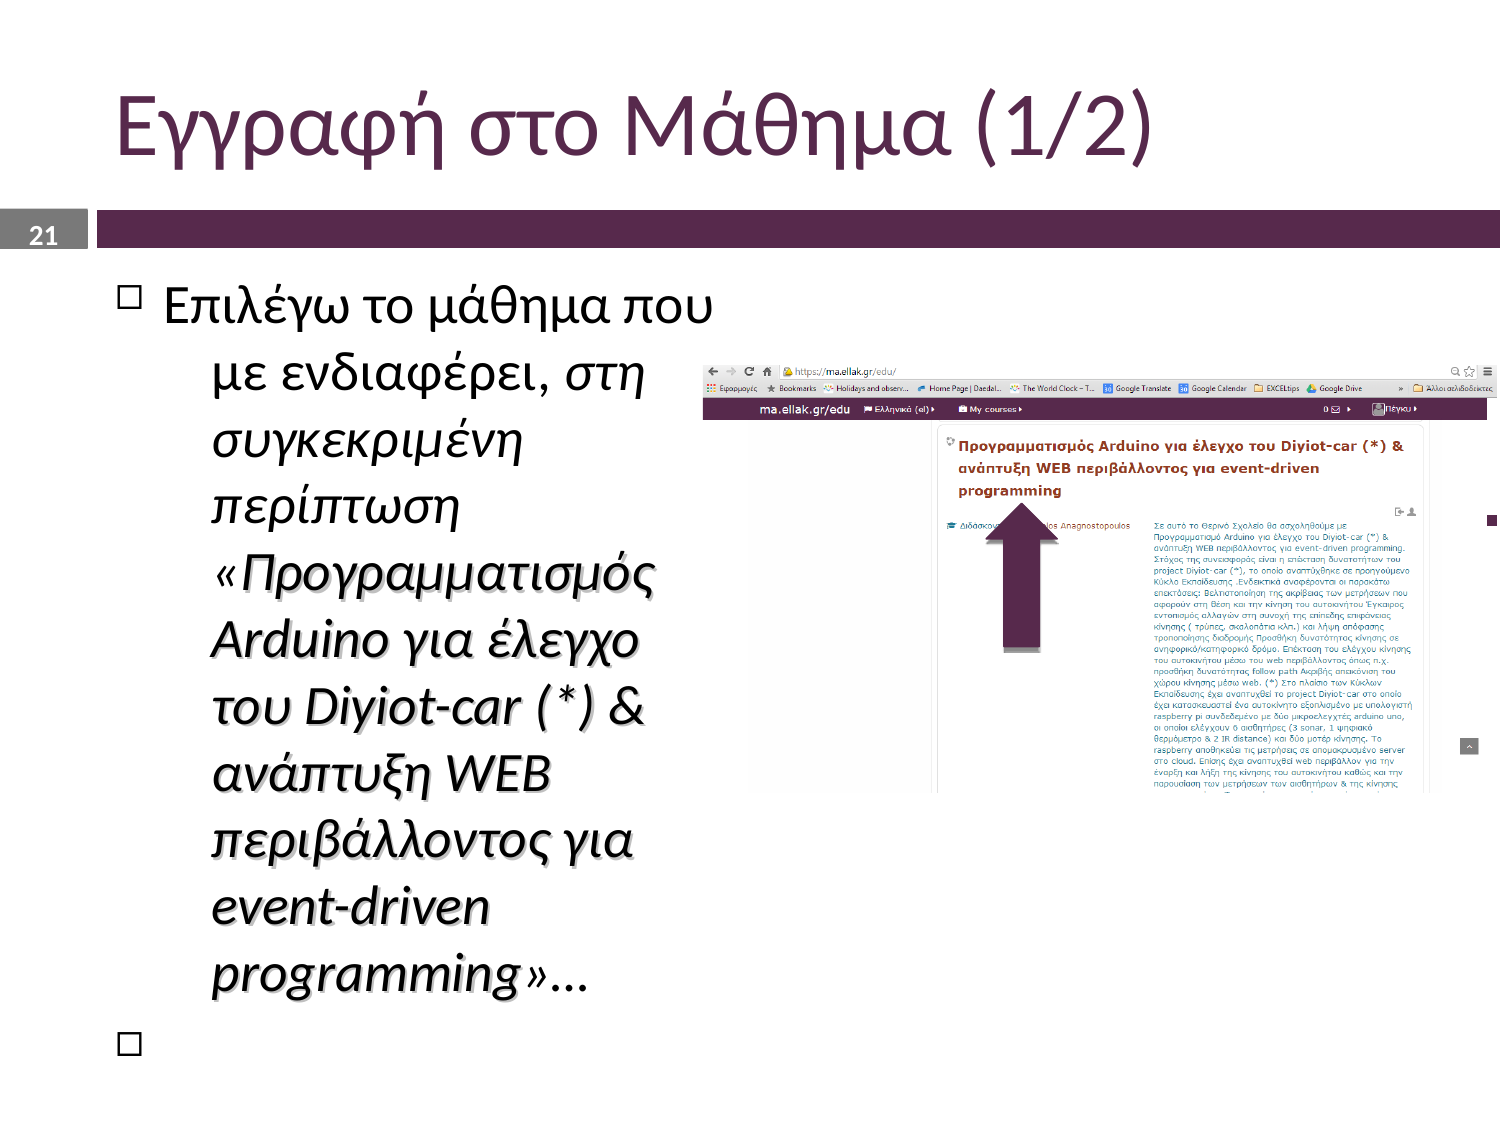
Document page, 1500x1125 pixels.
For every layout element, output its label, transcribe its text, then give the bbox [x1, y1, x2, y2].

title Εγγραφή στο Μάθημα (1/2) [99, 37, 1438, 201]
list Επιλέγω το μάθημα που με ενδιαφέρει, στη συγκεκριμένη περίπτωση «Προγραμματισμός Arduino για έλεγχο του Diyiot-car (*) & ανάπτυξη WEB περιβάλλοντος για event-driven programming»… [99, 260, 738, 1011]
text_box [986, 503, 1058, 647]
picture [738, 365, 1497, 793]
text_box [0, 208, 88, 249]
